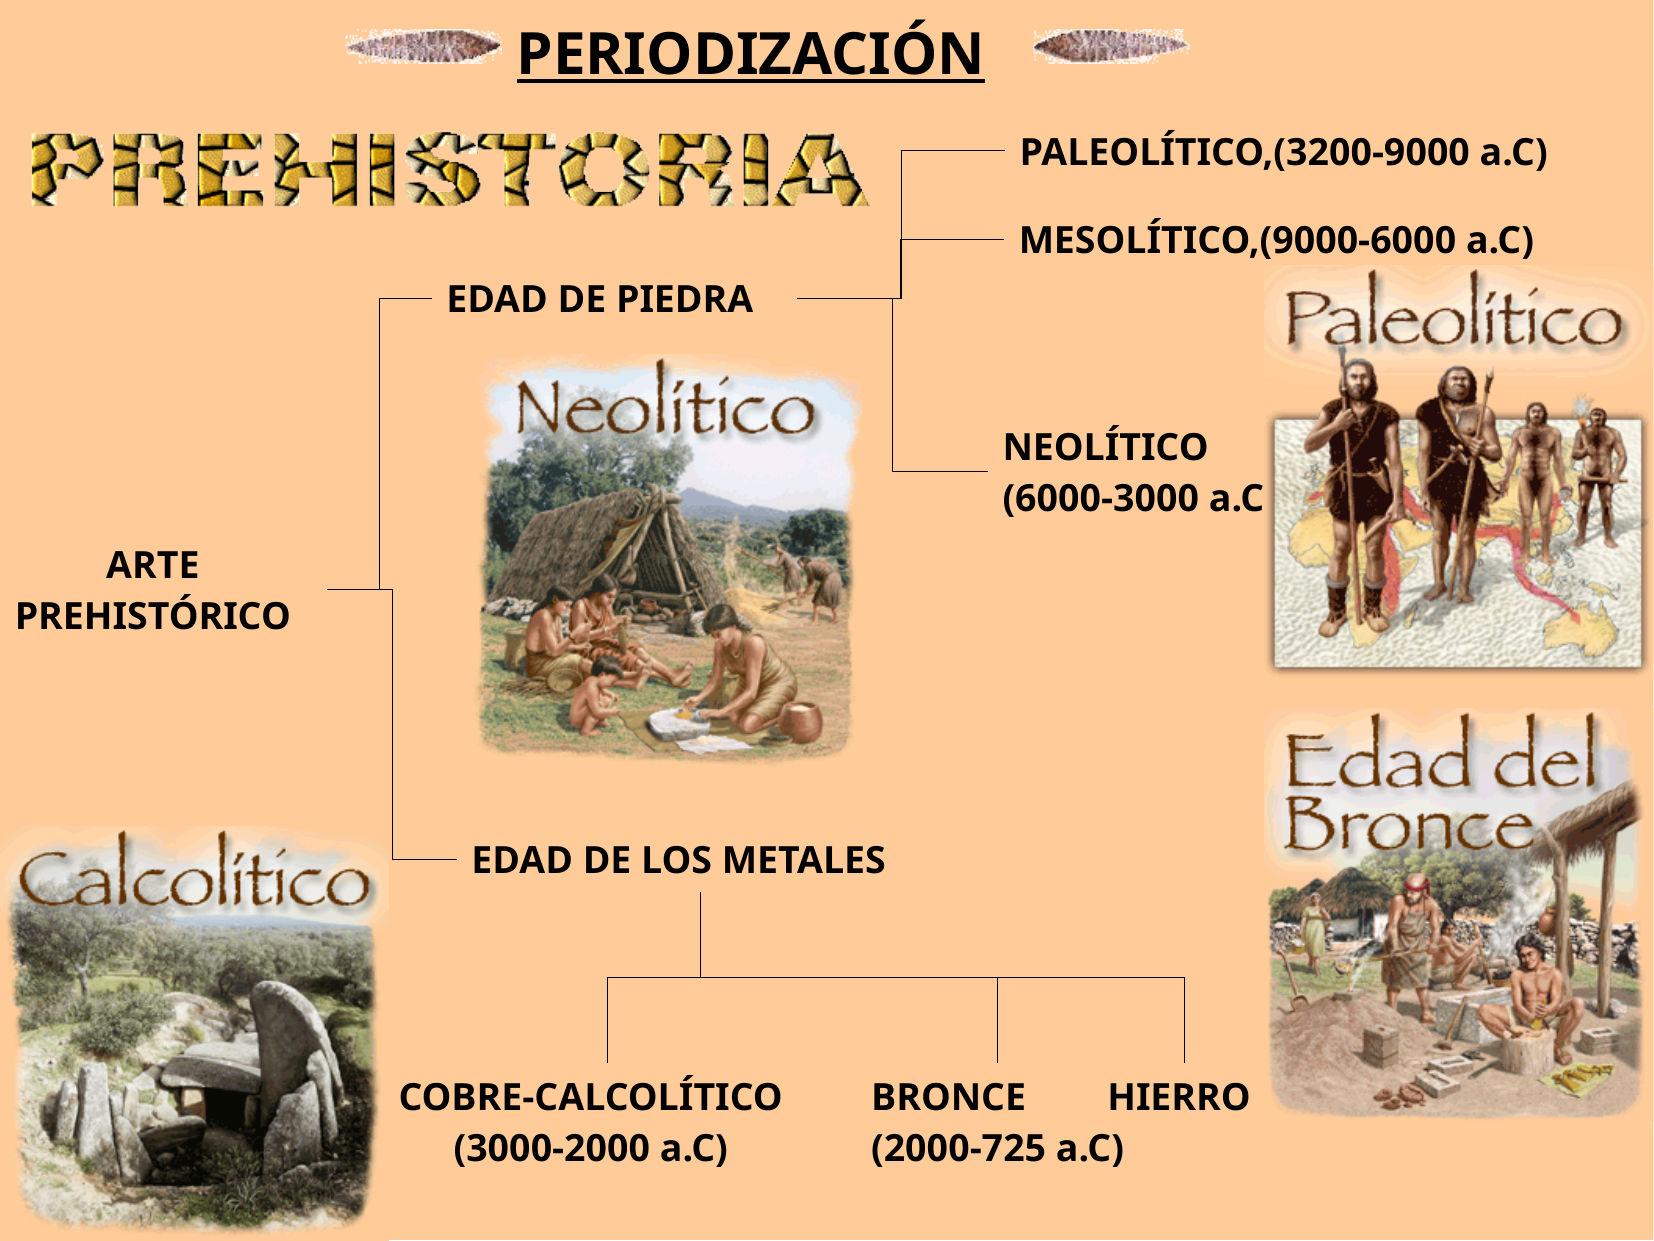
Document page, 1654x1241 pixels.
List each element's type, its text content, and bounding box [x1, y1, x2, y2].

picture [1264, 265, 1654, 680]
picture [4, 107, 886, 266]
text_box PERIODIZACIÓN [501, 4, 1033, 89]
text_box EDAD DE LOS METALES [456, 826, 945, 886]
picture [0, 826, 389, 1241]
picture [1033, 29, 1190, 64]
text_box MESOLÍTICO,(9000-6000 a.C) [1003, 206, 1546, 266]
text_box ARTE PREHISTÓRICO [0, 531, 328, 636]
picture [345, 29, 502, 64]
text_box EDAD DE PIEDRA [431, 266, 798, 325]
text_box BRONCE (2000-725 a.C) [856, 1062, 1120, 1168]
text_box NEOLÍTICO (6000-3000 a.C) [987, 413, 1264, 518]
text_box HIERRO [1092, 1062, 1264, 1123]
text_box COBRE-CALCOLÍTICO (3000-2000 a.C) [389, 1062, 833, 1168]
picture [472, 354, 862, 769]
text_box PALEOLÍTICO,(3200-9000 a.C) [1004, 117, 1561, 178]
picture [1264, 708, 1654, 1123]
